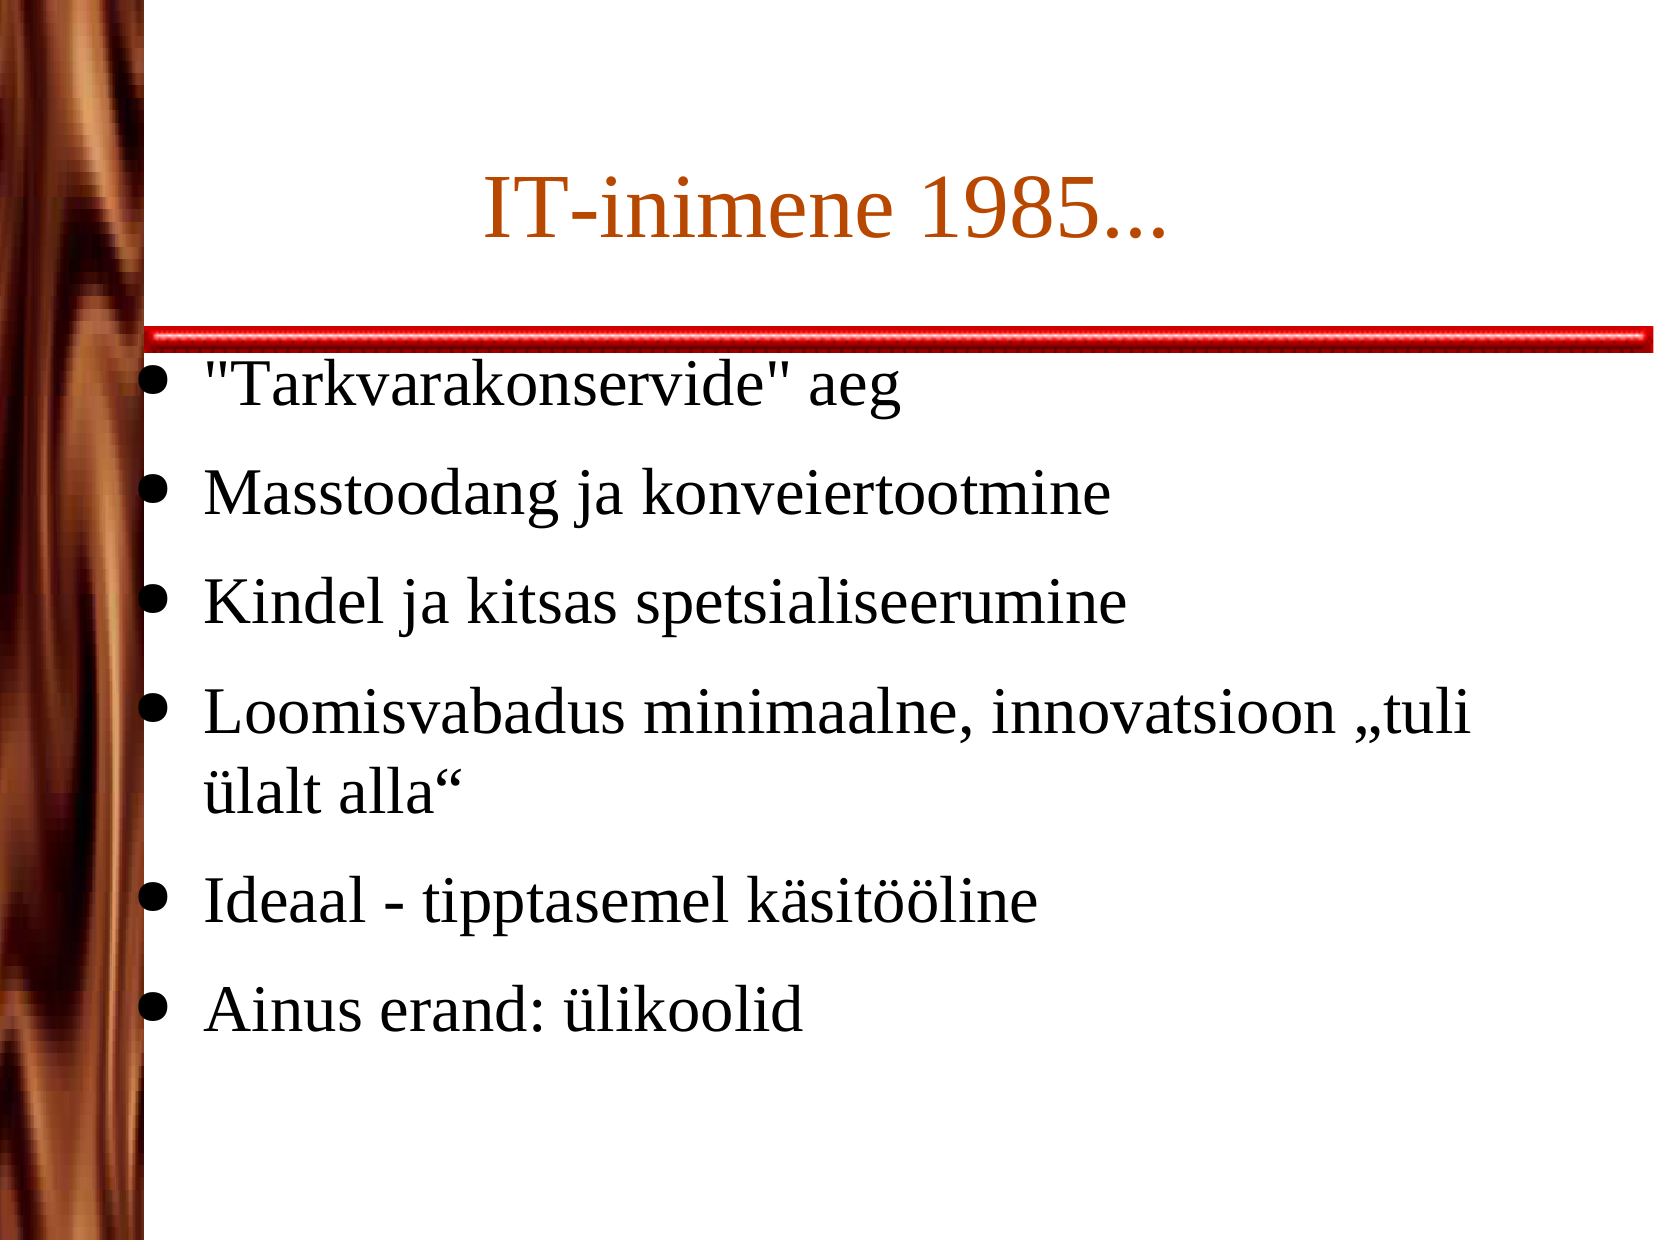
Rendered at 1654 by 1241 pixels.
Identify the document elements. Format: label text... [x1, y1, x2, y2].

title IT-inimene 1985... [121, 102, 1534, 310]
picture [0, 0, 1654, 1240]
list "Tarkvarakonservide" aeg Masstoodang ja konveiertootmine Kindel ja kitsas spetsialiseerumine Loomisvabadus minimaalne, innovatsioon „tuli ülalt alla“ Ideaal - tipptasemel käsitööline Ainus erand: ülikoolid [121, 344, 1534, 1126]
